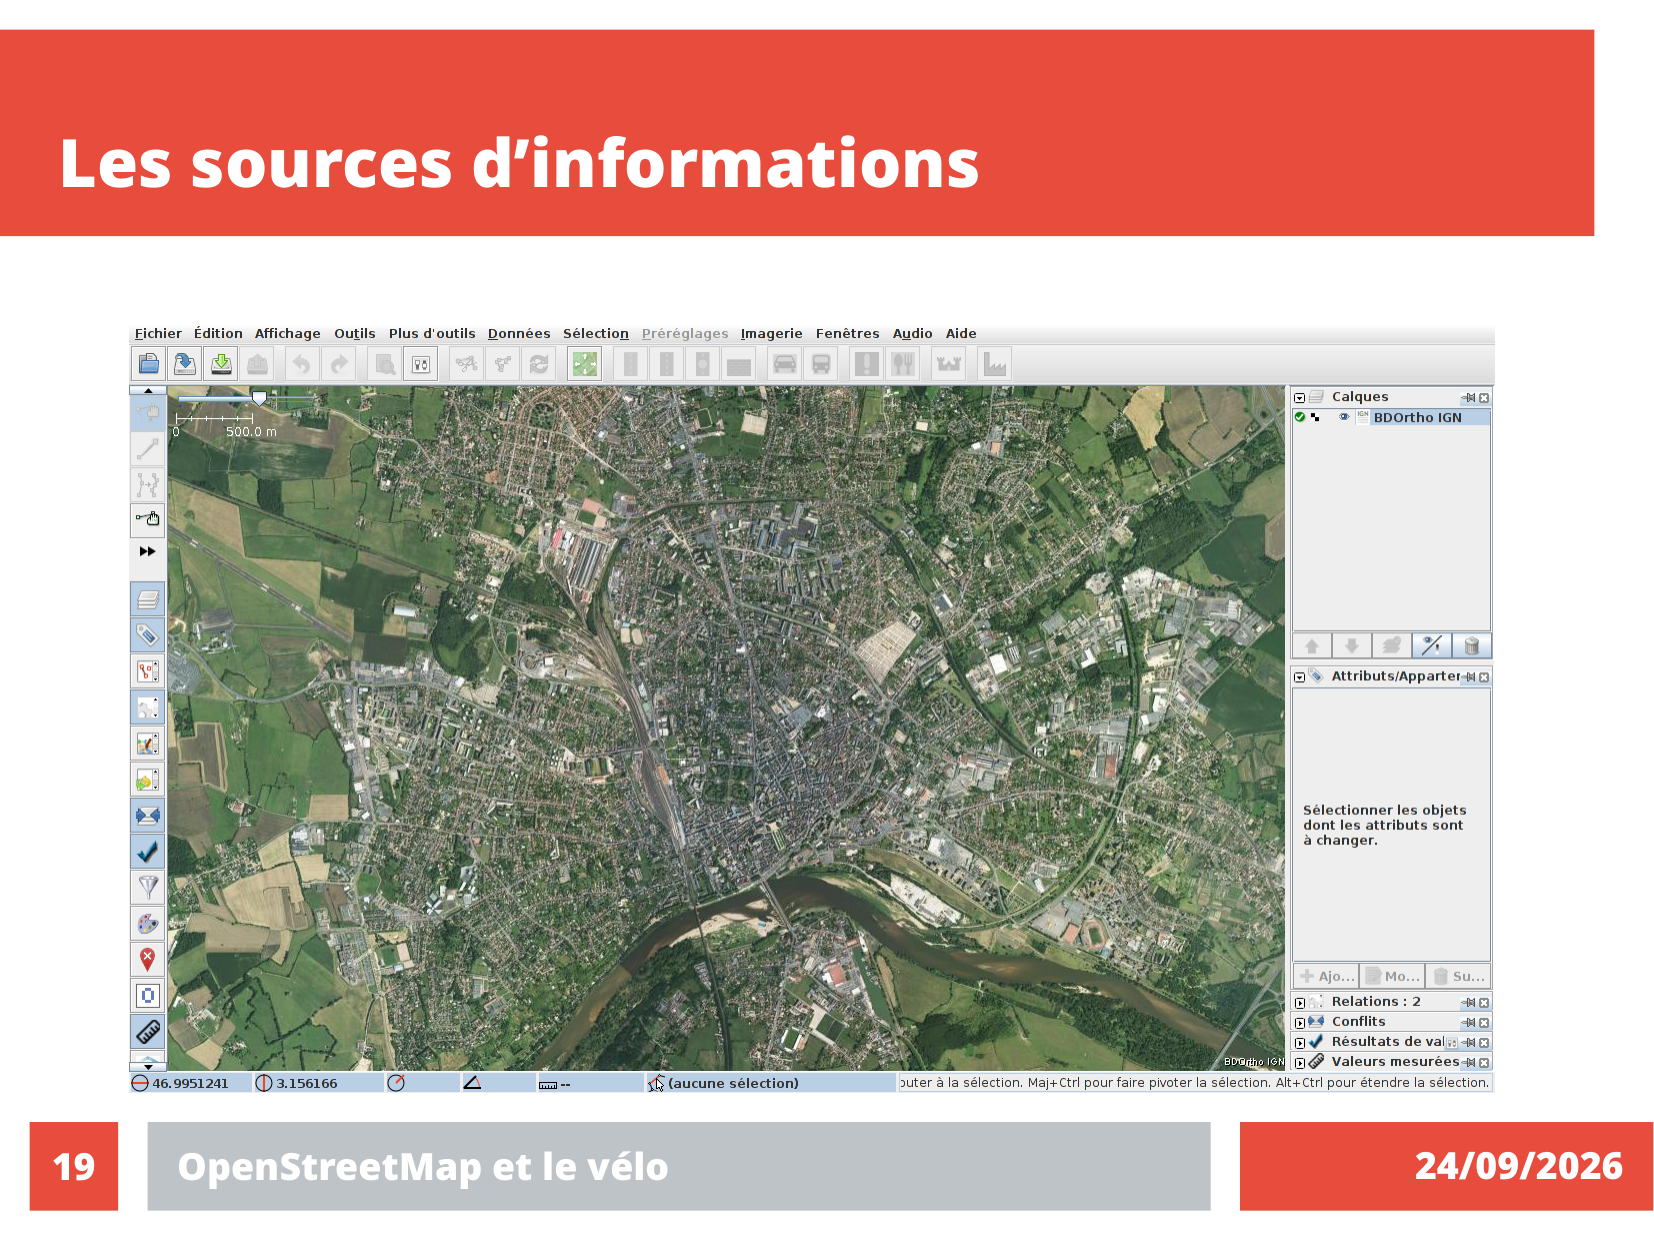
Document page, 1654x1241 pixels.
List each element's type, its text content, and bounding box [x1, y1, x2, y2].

title Les sources d’informations [59, 59, 1595, 207]
picture [129, 324, 1495, 1093]
